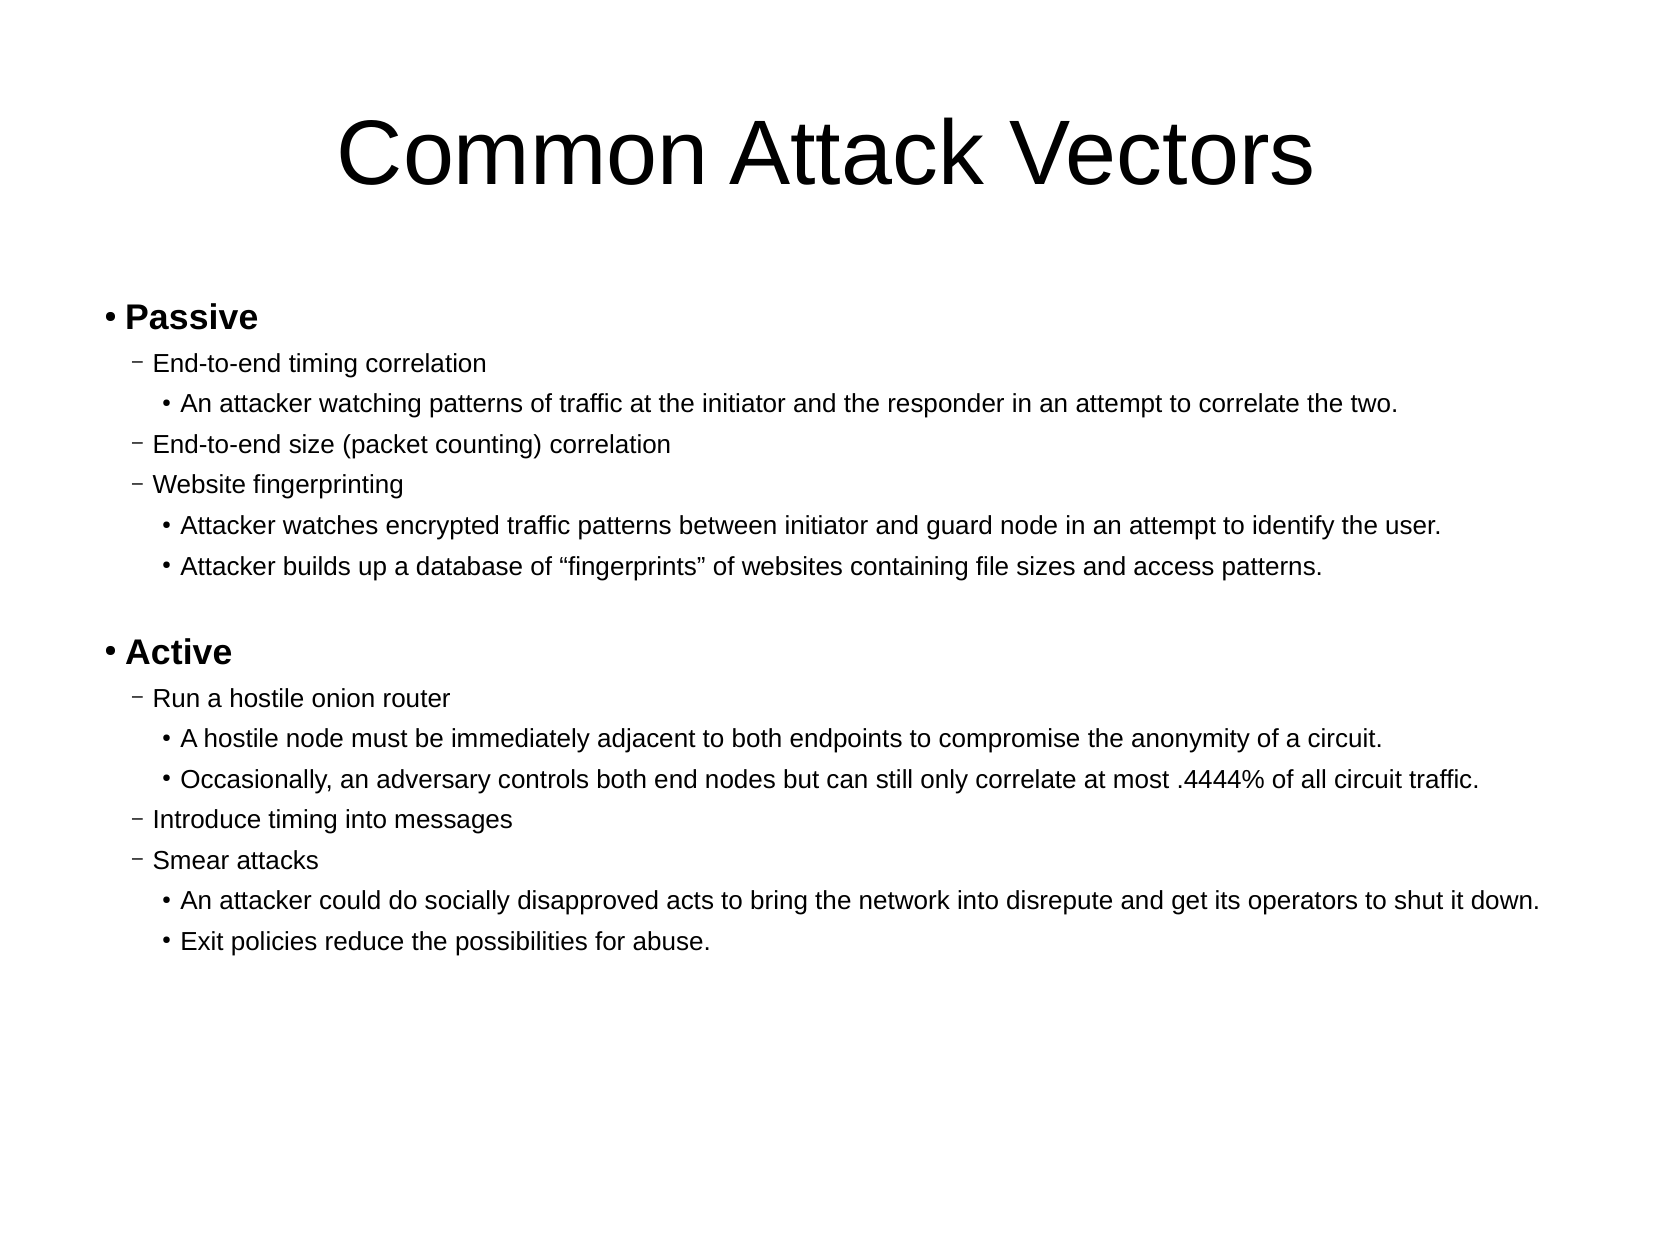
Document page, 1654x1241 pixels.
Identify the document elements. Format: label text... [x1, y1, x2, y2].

text_box Passive End-to-end timing correlation An attacker watching patterns of traffic at the initiator and the responder in an attempt to correlate the two. End-to-end size (packet counting) correlation Website fingerprinting Attacker watches encrypted traffic patterns between initiator and guard node in an attempt to identify the user. Attacker builds up a database of “fingerprints” of websites containing file sizes and access patterns. Active Run a hostile onion router A hostile node must be immediately adjacent to both endpoints to compromise the anonymity of a circuit. Occasionally, an adversary controls both end nodes but can still only correlate at most .4444% of all circuit traffic. Introduce timing into messages Smear attacks An attacker could do socially disapproved acts to bring the network into disrepute and get its operators to shut it down. Exit policies reduce the possibilities for abuse. [82, 290, 1571, 1010]
title Common Attack Vectors [82, 49, 1571, 257]
